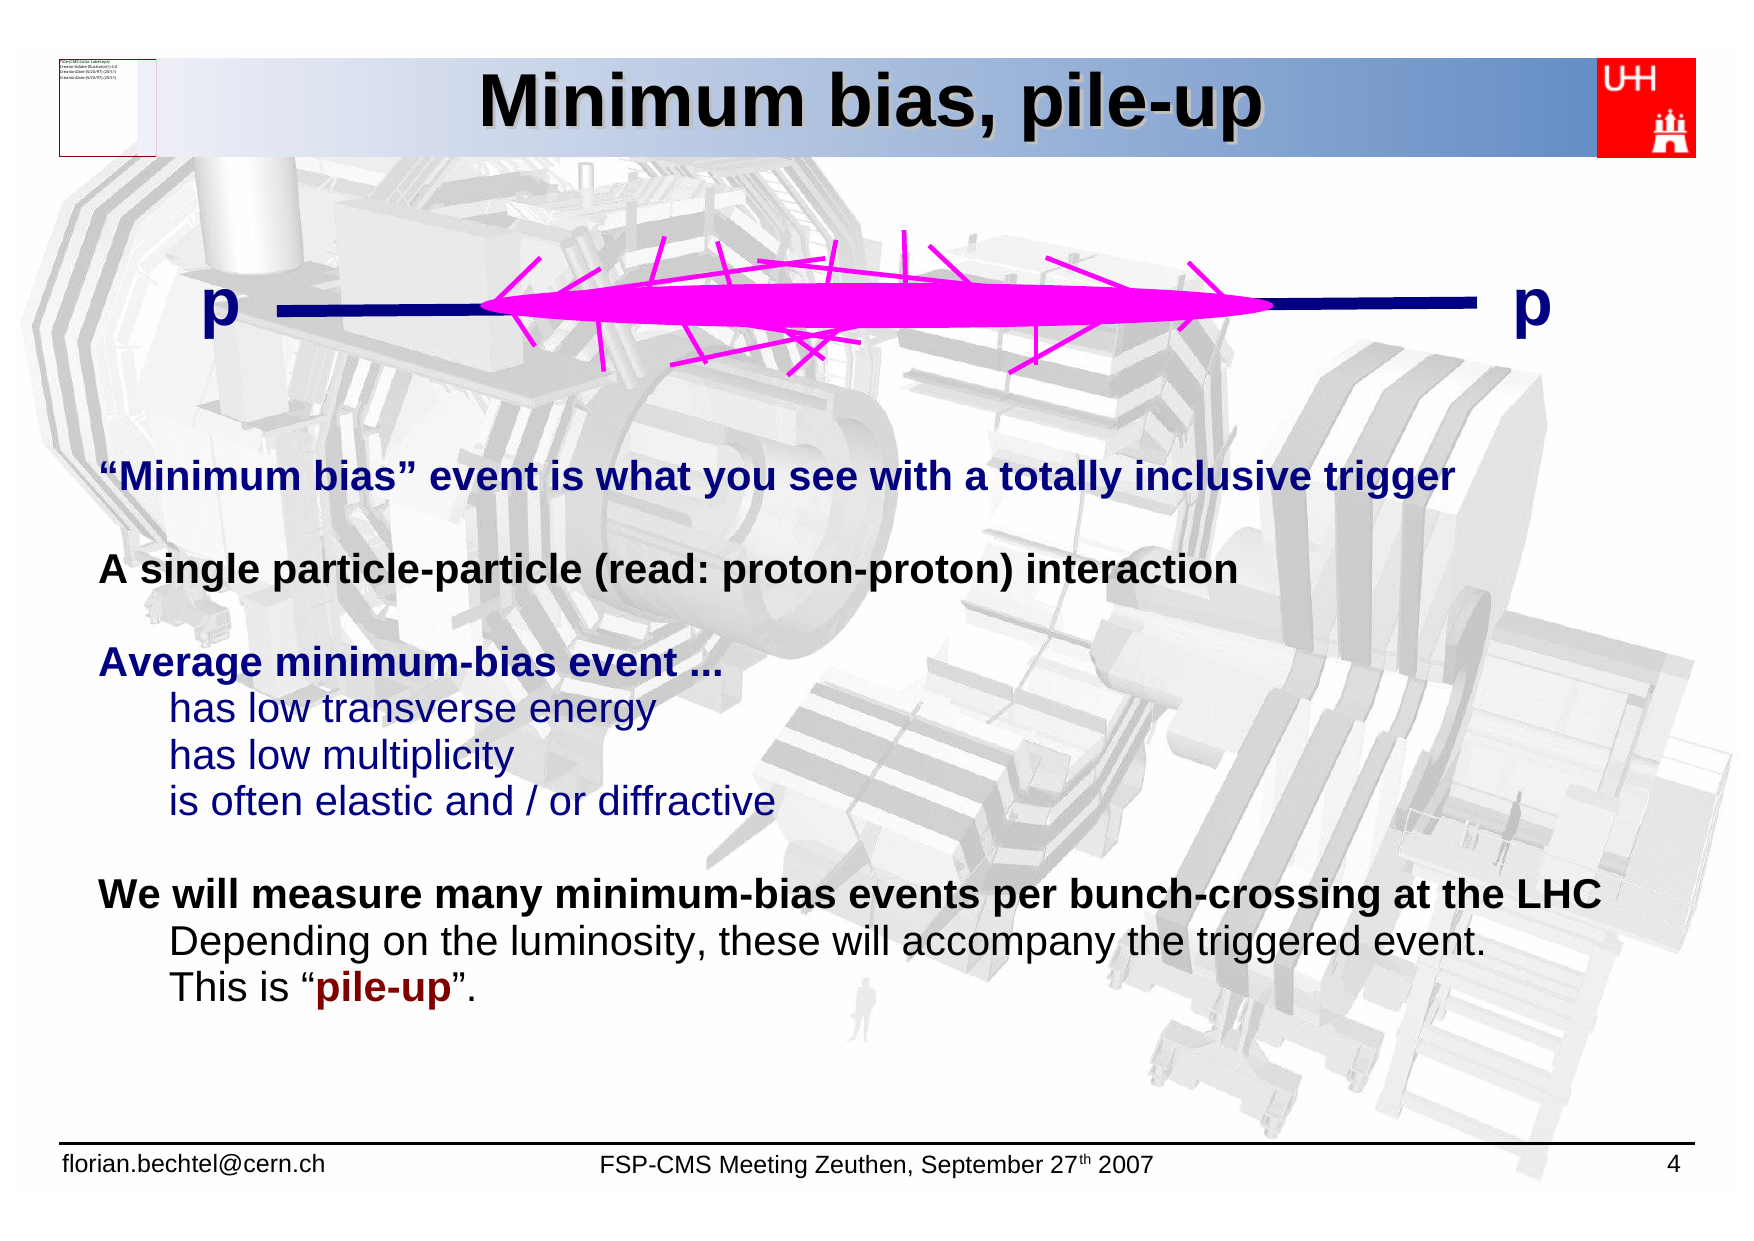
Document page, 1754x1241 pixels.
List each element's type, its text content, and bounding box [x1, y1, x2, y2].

text_box <number> [1652, 1150, 1696, 1182]
text_box [684, 318, 732, 326]
picture [14, 46, 1740, 1194]
text_box [481, 283, 1273, 328]
text_box “Minimum bias” event is what you see with a totally inclusive trigger A single particle-particle (read: proton-proton) interaction Average minimum-bias event ... has low transverse energy has low multiplicity is often elastic and / or diffractive We will measure many minimum-bias events per bunch-crossing at the LHC Depending on the luminosity, these will accompany the triggered event. This is “pile-up”. [62, 452, 1638, 1011]
text_box florian.bechtel@cern.ch [58, 1150, 330, 1182]
text_box p [200, 265, 242, 341]
text_box p [1512, 265, 1554, 341]
text_box FSP-CMS Meeting Zeuthen, September 27th 2007 [562, 1150, 1192, 1183]
text_box Minimum bias, pile-up [157, 58, 1597, 157]
